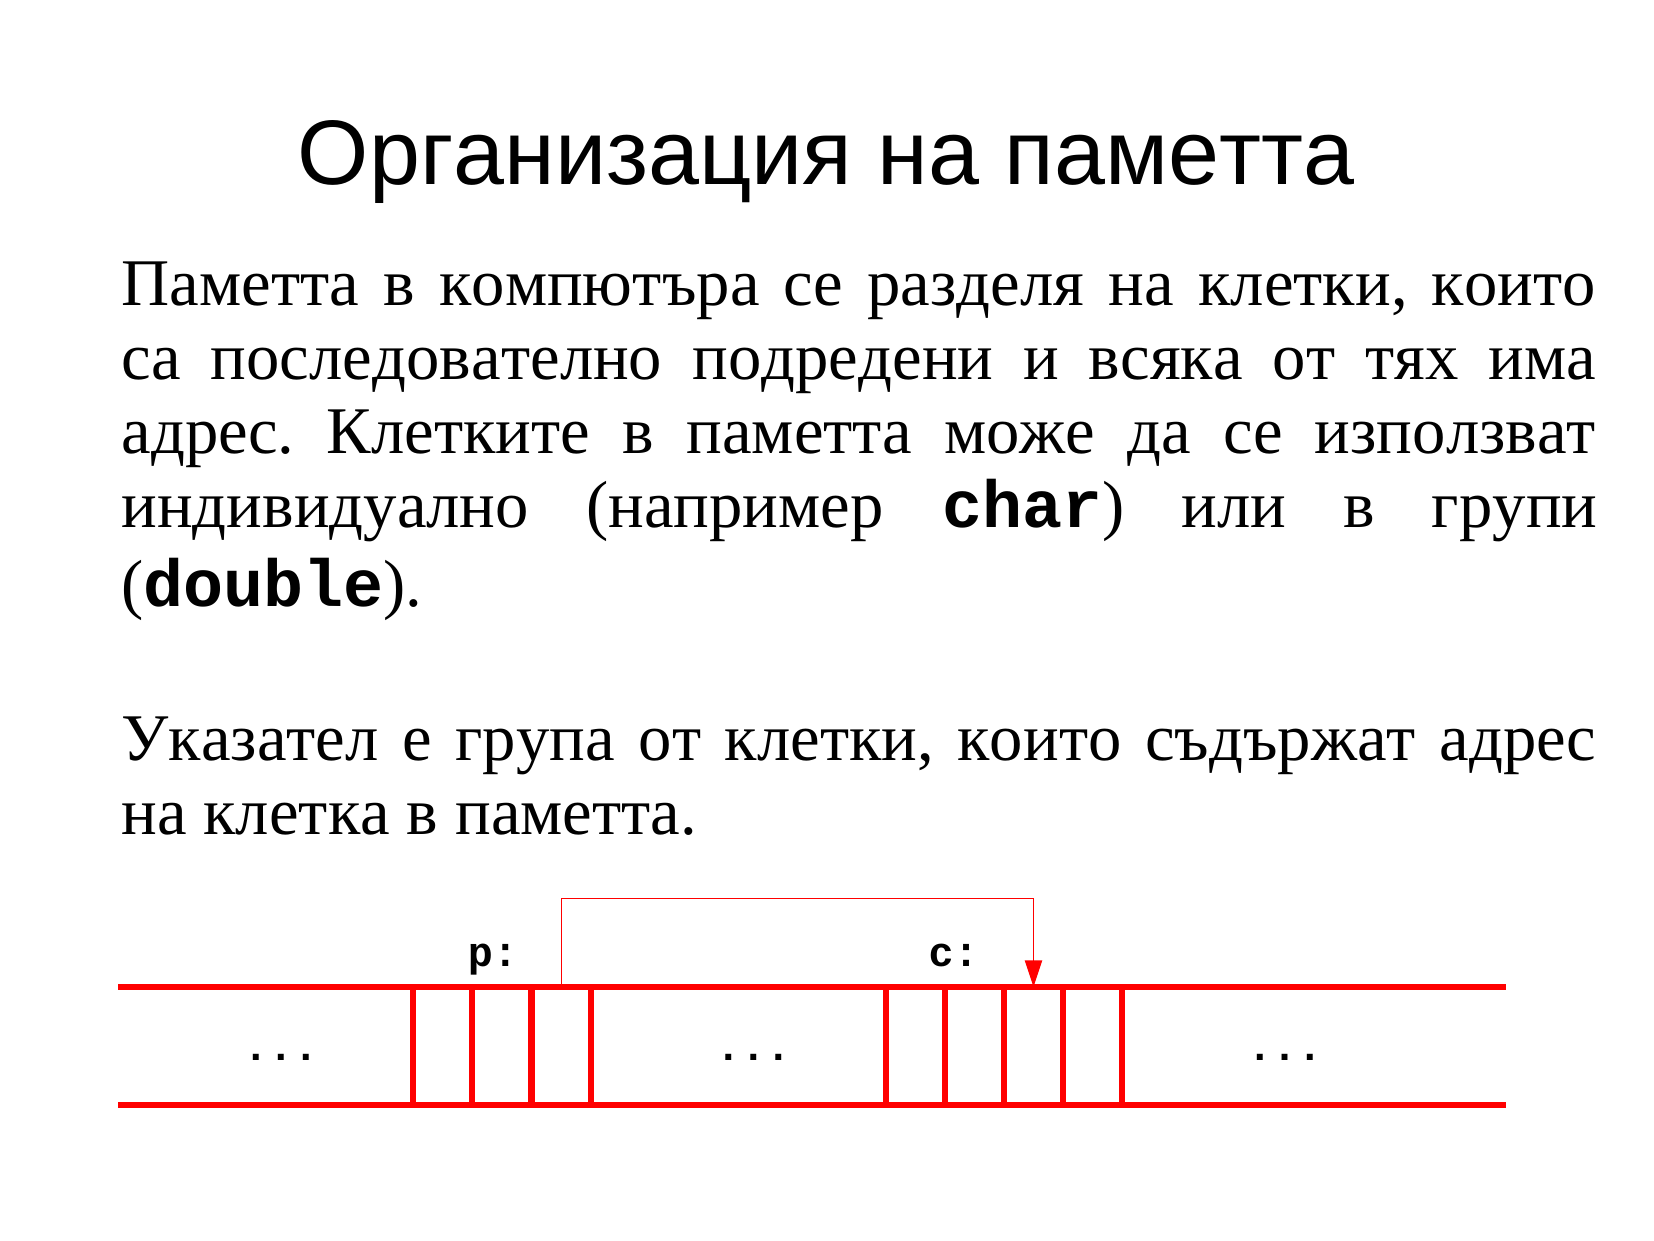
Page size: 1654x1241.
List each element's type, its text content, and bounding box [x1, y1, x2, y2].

subtitle Паметта в компютъра се разделя на клетки, които са последователно подредени и всяка от тях има адрес. Клетките в паметта може да се използват индивидуално (например char) или в групи (double). Указател е група от клетки, които съдържат адрес на клетка в паметта. [121, 221, 1599, 873]
text_box c: [913, 924, 1034, 987]
title Организация на паметта [82, 49, 1571, 257]
text_box ... [701, 1018, 821, 1082]
text_box p: [453, 924, 573, 987]
text_box ... [1232, 1018, 1353, 1082]
text_box ... [228, 1018, 349, 1082]
